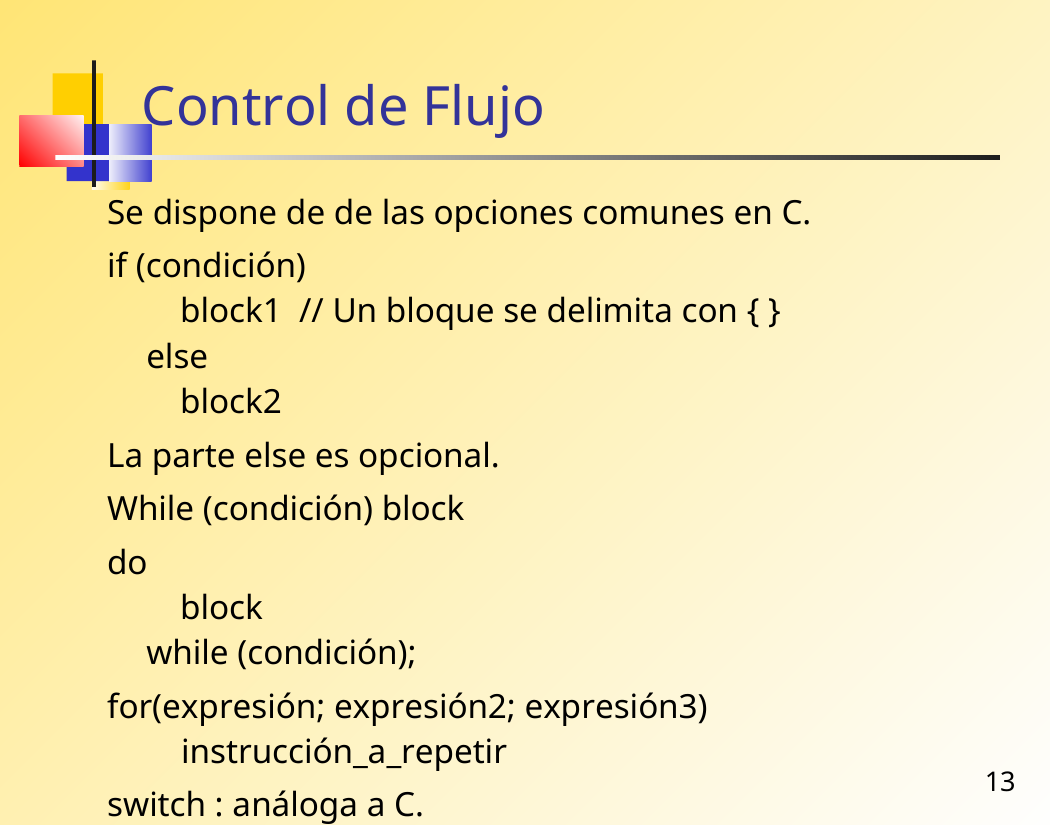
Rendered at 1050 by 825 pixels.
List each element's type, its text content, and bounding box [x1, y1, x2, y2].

list Se dispone de de las opciones comunes en C. if (condición) block1 // Un bloque se delimita con { } else block2 La parte else es opcional. While (condición) block do block while (condición); for(expresión; expresión2; expresión3) instrucción_a_repetir switch : análoga a C. [96, 183, 1024, 764]
title Control de Flujo [131, 27, 1026, 148]
